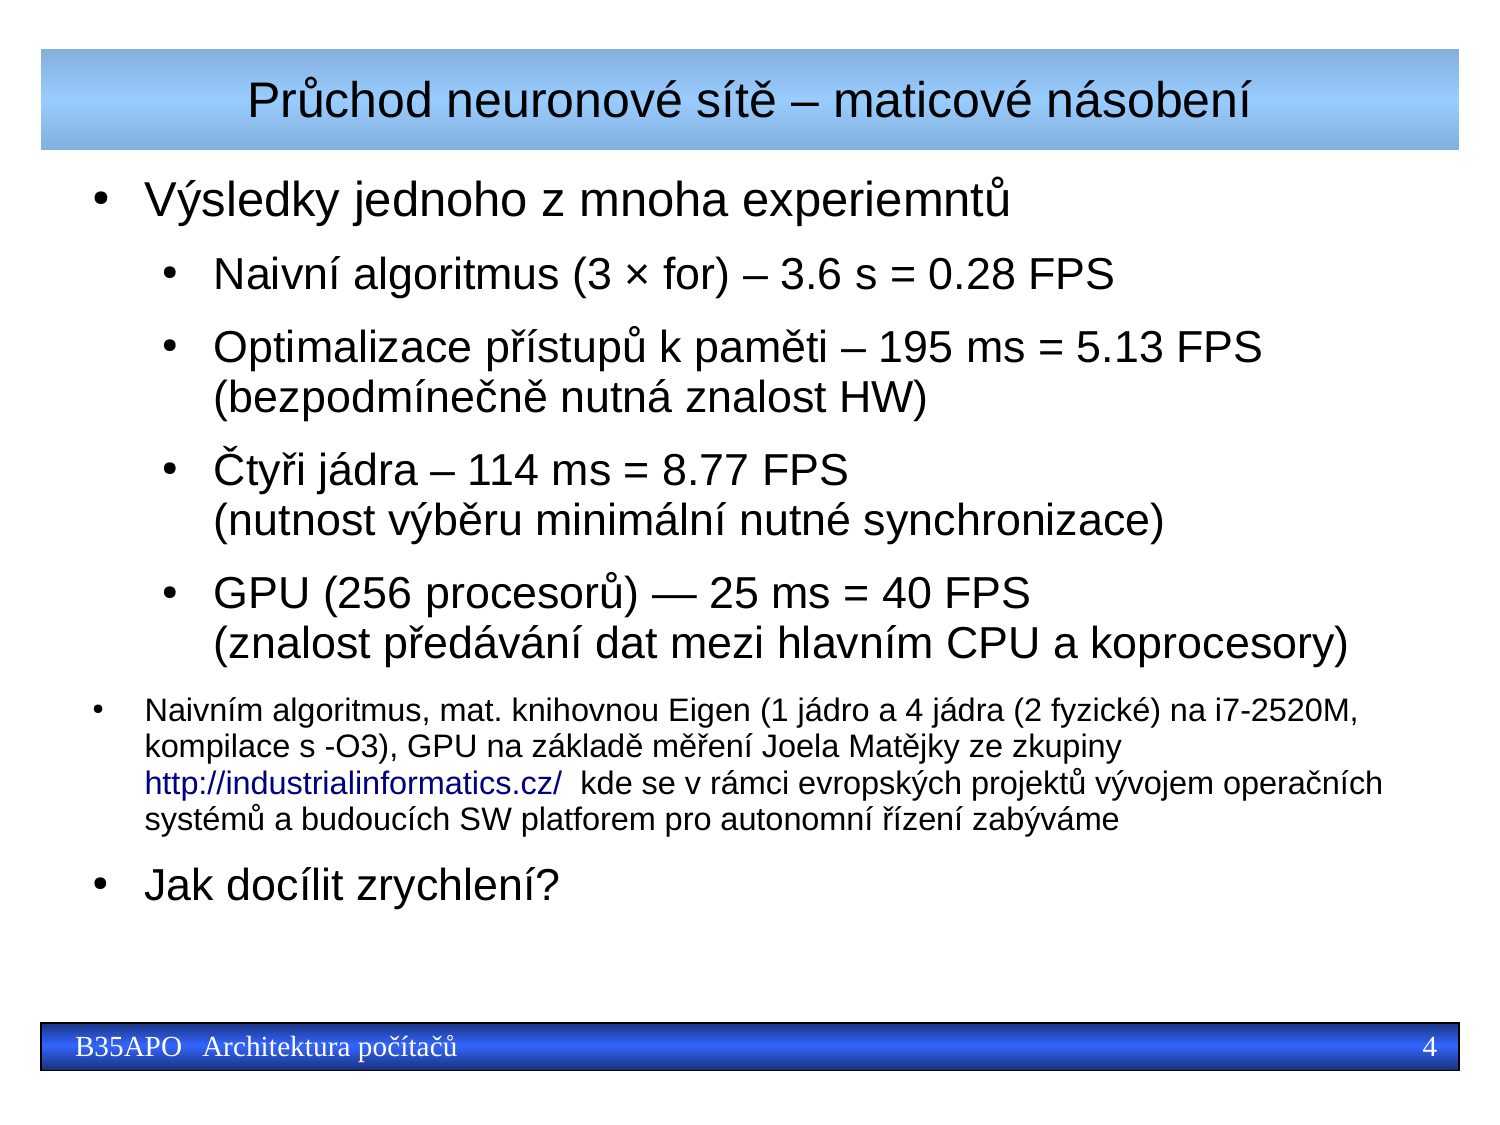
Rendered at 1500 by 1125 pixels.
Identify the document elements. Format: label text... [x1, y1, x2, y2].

title Průchod neuronové sítě – maticové násobení [41, 49, 1459, 150]
list Výsledky jednoho z mnoha experiemntů Naivní algoritmus (3 × for) – 3.6 s = 0.28 FPS Optimalizace přístupů k paměti – 195 ms = 5.13 FPS (bezpodmínečně nutná znalost HW) Čtyři jádra – 114 ms = 8.77 FPS (nutnost výběru minimální nutné synchronizace) GPU (256 procesorů) — 25 ms = 40 FPS (znalost předávání dat mezi hlavním CPU a koprocesory) Naivním algoritmus, mat. knihovnou Eigen (1 jádro a 4 jádra (2 fyzické) na i7-2520M, kompilace s -O3), GPU na základě měření Joela Matějky ze zkupiny http://industrialinformatics.cz/ kde se v rámci evropských projektů vývojem operačních systémů a budoucích SW platforem pro autonomní řízení zabýváme Jak docílit zrychlení? [75, 172, 1426, 916]
